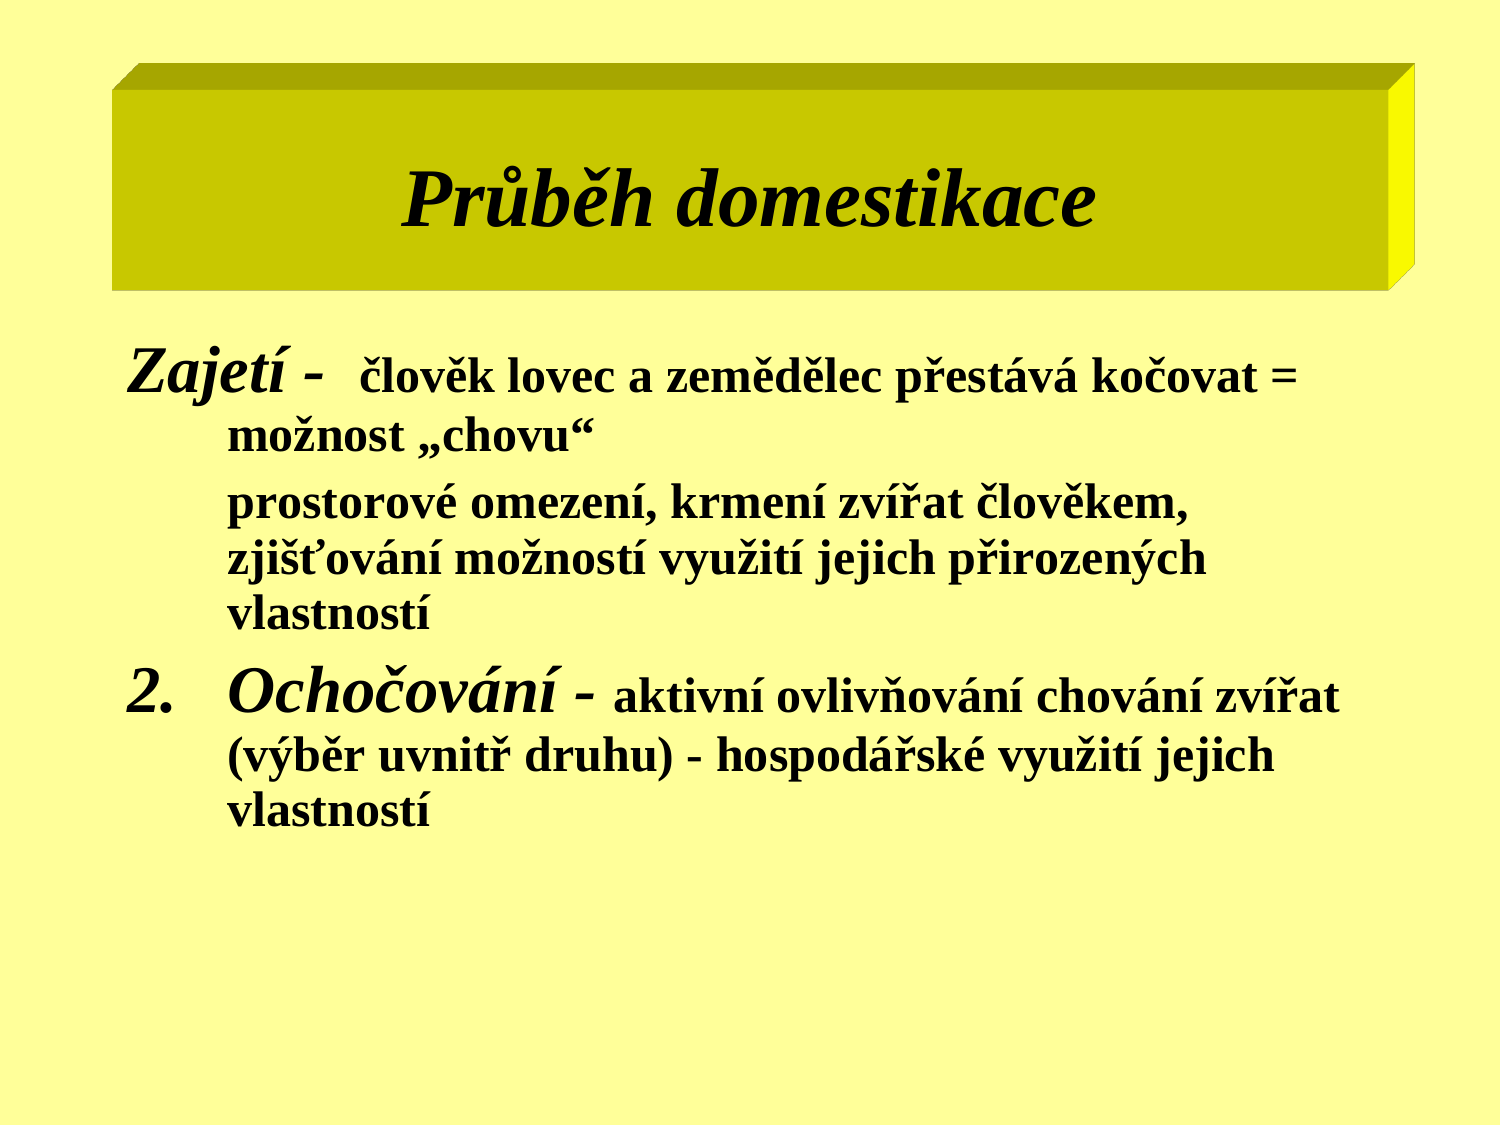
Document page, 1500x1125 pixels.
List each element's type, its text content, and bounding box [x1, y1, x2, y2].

title Průběh domestikace [112, 31, 1388, 324]
text_box [1388, 63, 1414, 290]
list Zajetí - člověk lovec a zemědělec přestává kočovat = možnost „chovu“ prostorové omezení, krmení zvířat člověkem, zjišťování možností využití jejich přirozených vlastností 2. Ochočování - aktivní ovlivňování chování zvířat (výběr uvnitř druhu) - hospodářské využití jejich vlastností [112, 324, 1388, 1001]
